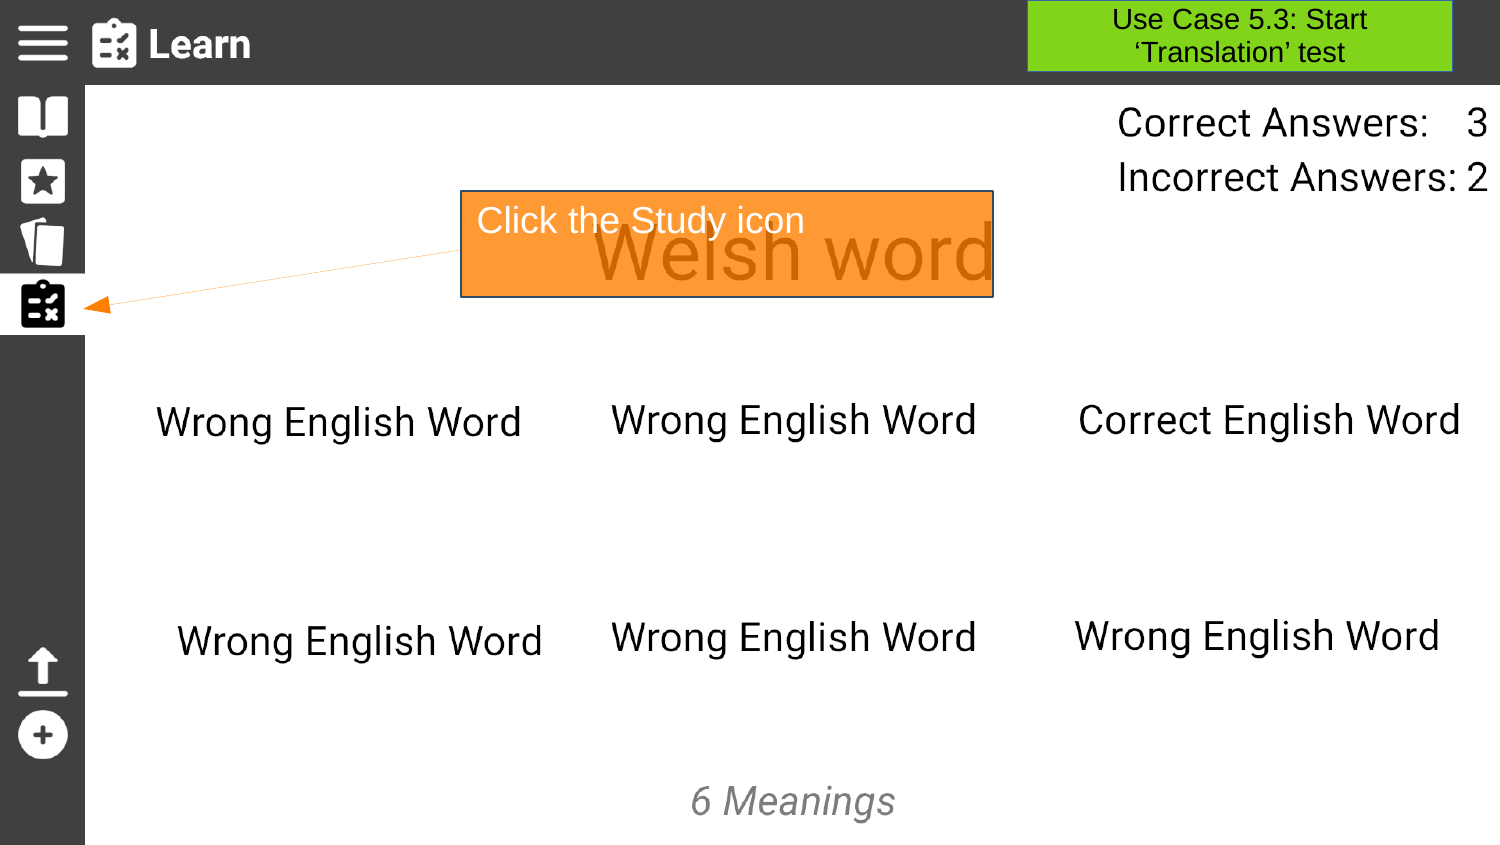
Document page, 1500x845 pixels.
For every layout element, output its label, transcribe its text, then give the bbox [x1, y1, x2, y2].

picture [0, 0, 1500, 845]
text_box Click the Study icon [460, 190, 993, 298]
text_box Use Case 5.3: Start ‘Translation’ test [1027, 0, 1453, 72]
